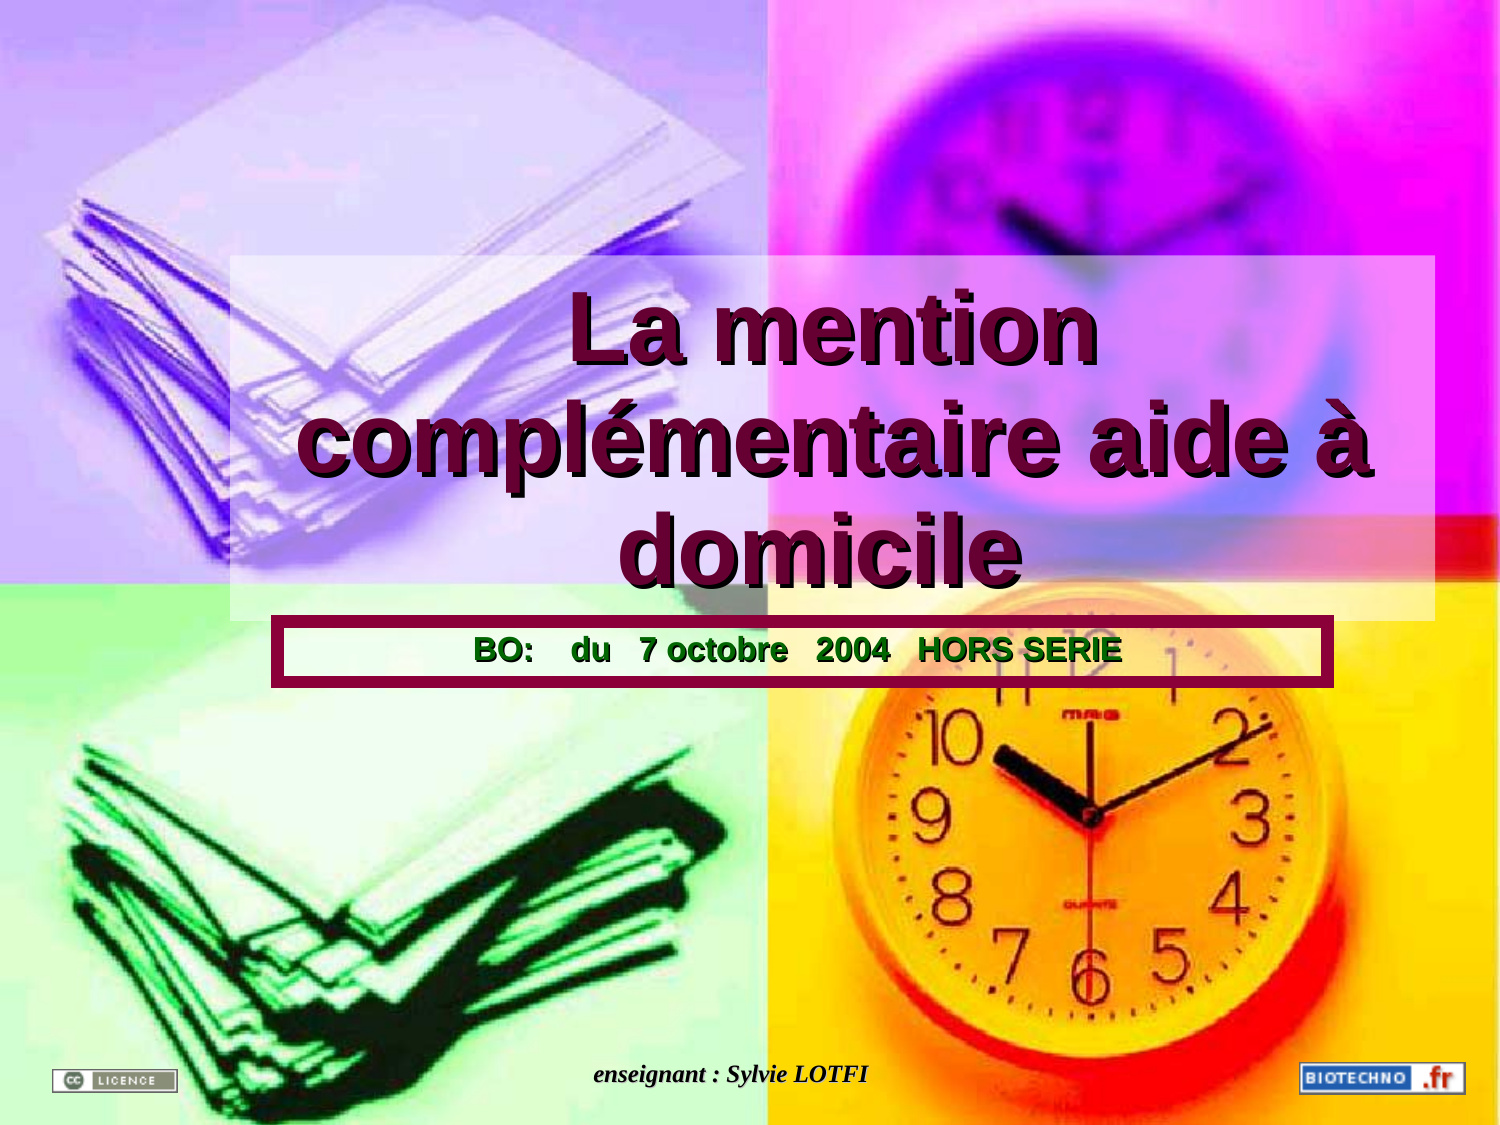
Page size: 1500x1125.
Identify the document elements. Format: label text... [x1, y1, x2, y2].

title La mention complémentaire aide à domicile [230, 255, 1436, 621]
picture [0, 0, 1500, 1125]
subtitle BO: du 7 octobre 2004 HORS SERIE [277, 621, 1328, 682]
